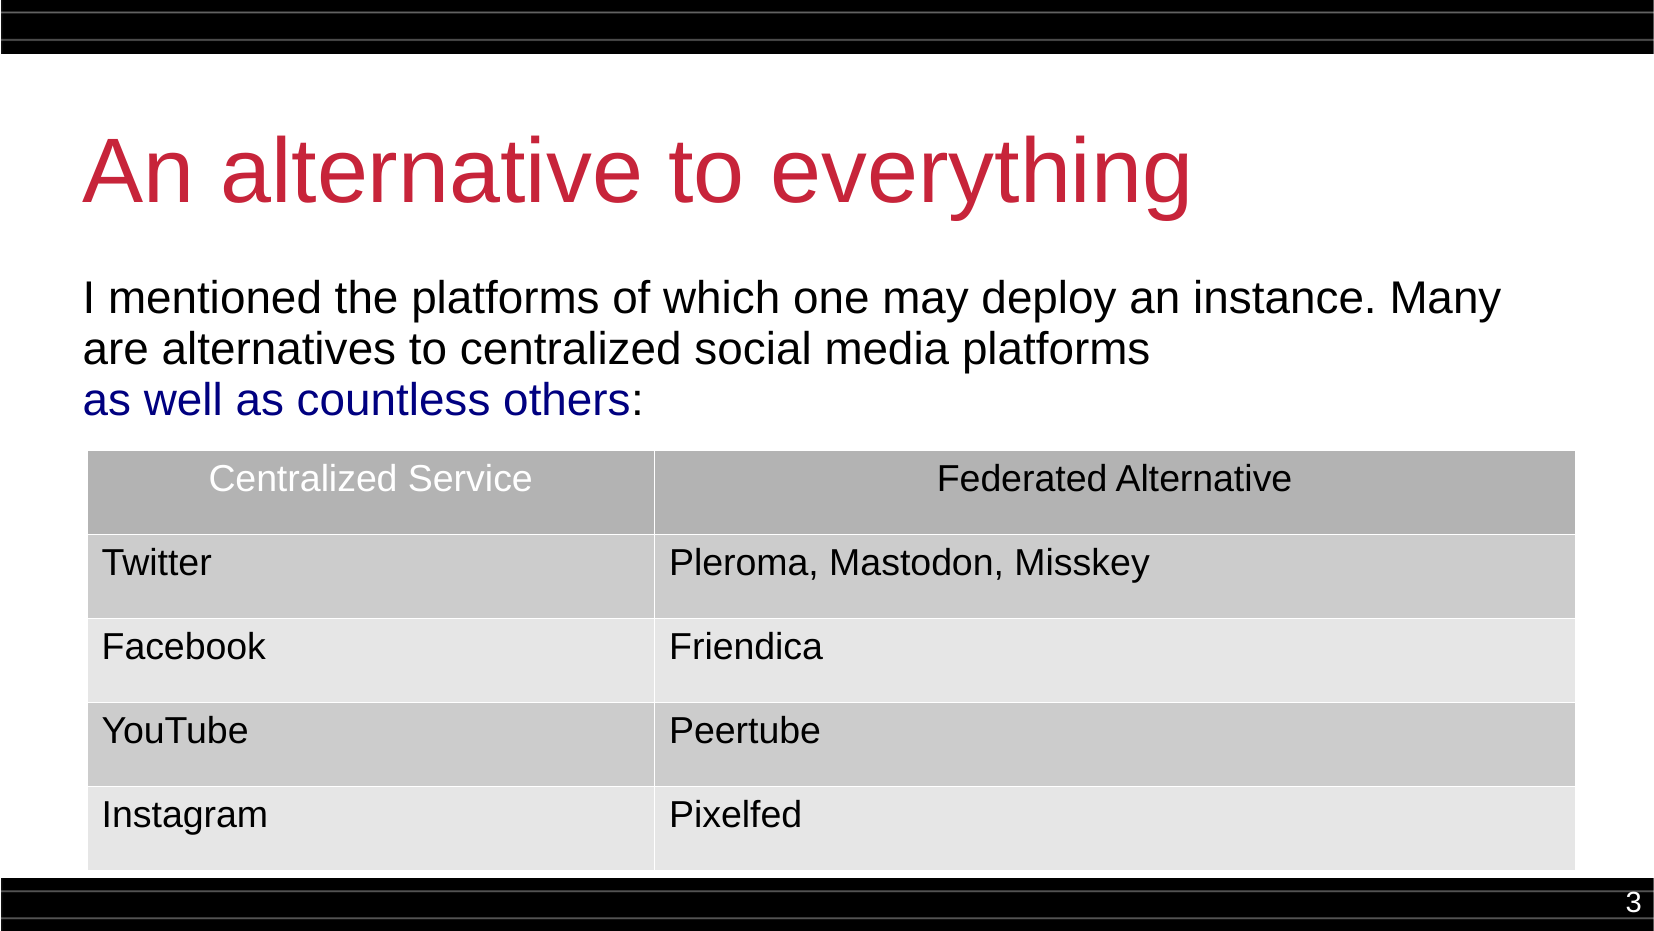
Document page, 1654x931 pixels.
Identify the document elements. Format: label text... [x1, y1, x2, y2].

table_cell Instagram [88, 787, 654, 870]
table_cell YouTube [88, 703, 654, 786]
table_header Centralized Service [88, 451, 654, 534]
table_cell Peertube [655, 703, 1575, 786]
table_cell Twitter [88, 535, 654, 618]
picture [1, 878, 1654, 931]
table_cell Pixelfed [655, 787, 1575, 870]
picture [1, 0, 1654, 54]
table_cell Friendica [655, 619, 1575, 702]
table_cell Facebook [88, 619, 654, 702]
list I mentioned the platforms of which one may deploy an instance. Many are alternatives to centralized social media platforms as well as countless others: [82, 271, 1571, 451]
title An alternative to everything [82, 92, 1571, 249]
table_cell Pleroma, Mastodon, Misskey [655, 535, 1575, 618]
table_header Federated Alternative [655, 451, 1575, 534]
